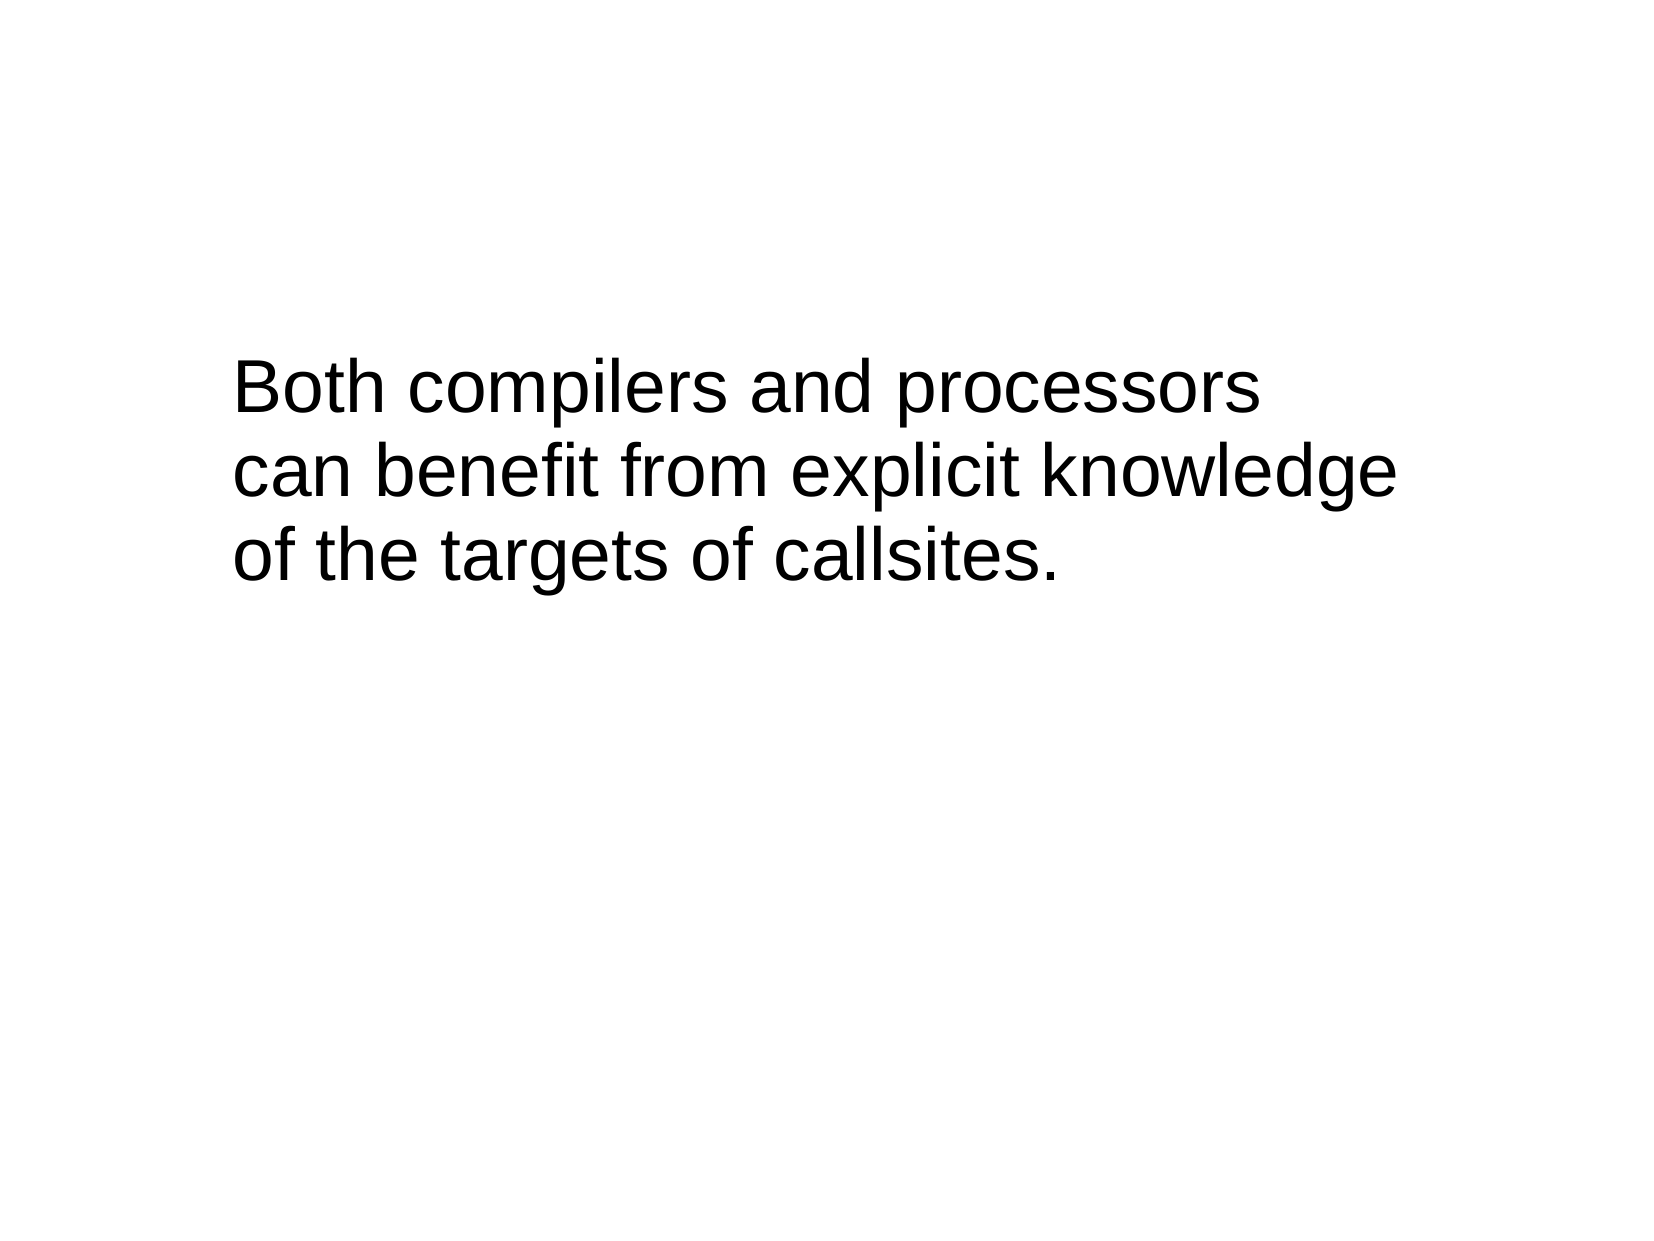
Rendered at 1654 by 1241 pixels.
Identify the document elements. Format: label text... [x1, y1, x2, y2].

text_box Both compilers and processors can benefit from explicit knowledge of the targets of callsites. [217, 337, 1436, 605]
